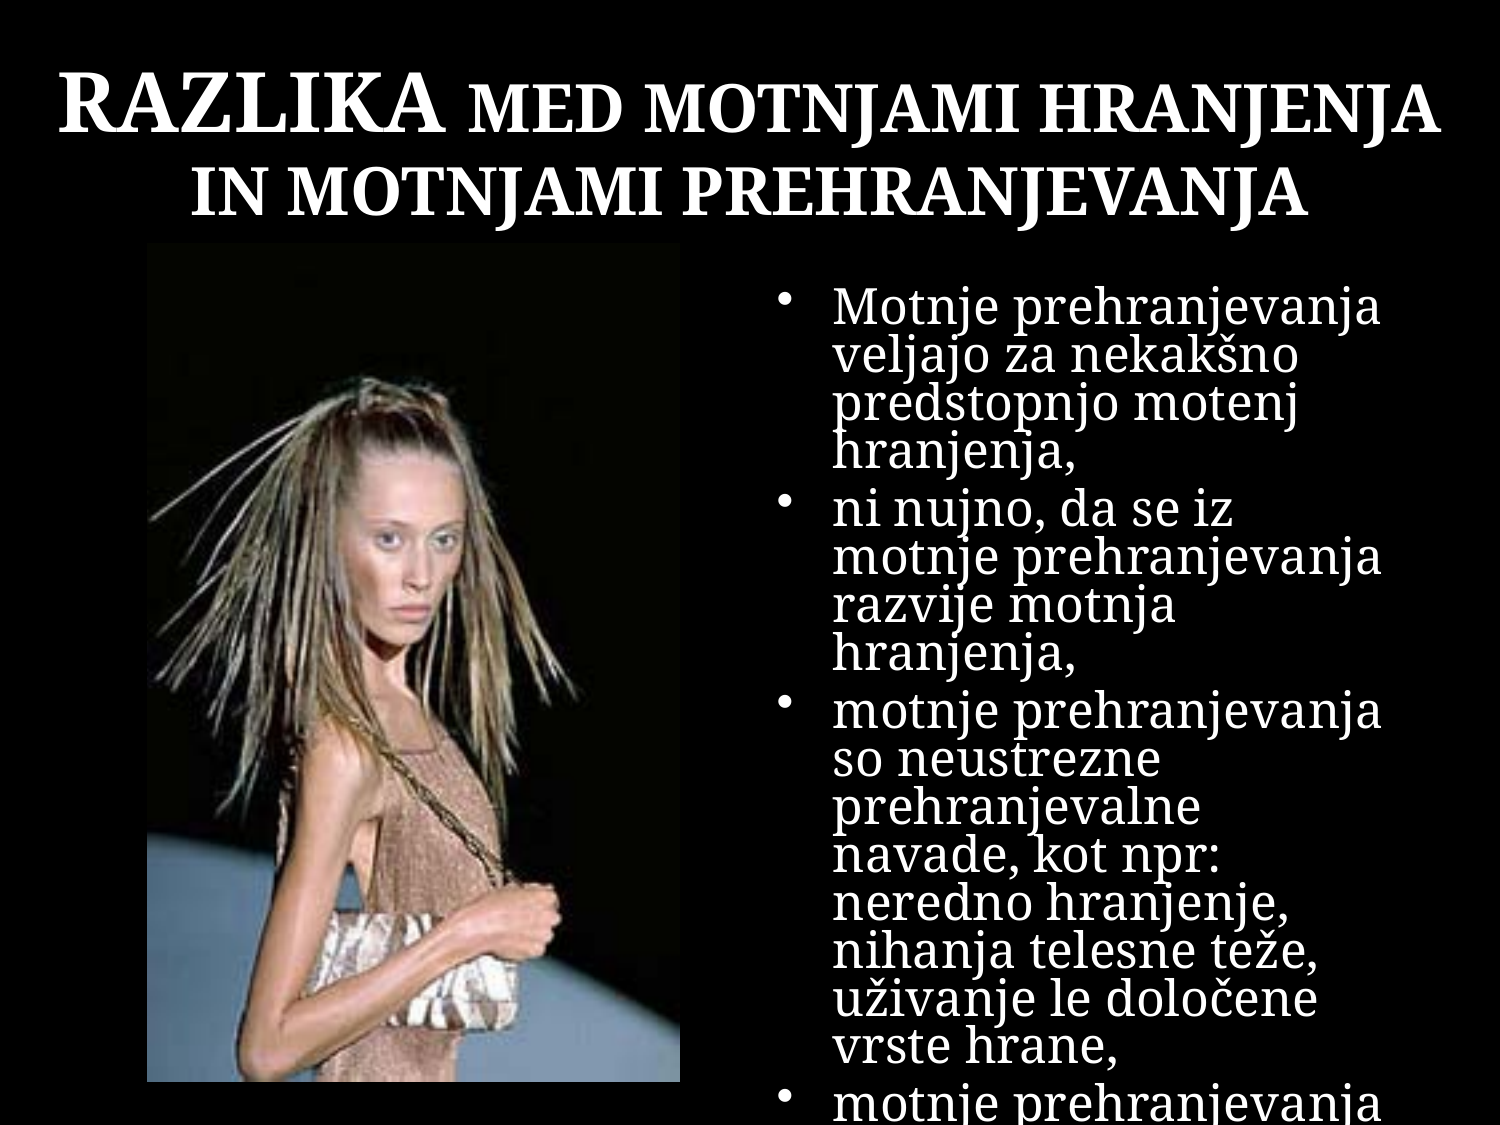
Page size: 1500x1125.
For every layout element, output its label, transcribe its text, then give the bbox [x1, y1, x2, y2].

list Motnje prehranjevanja veljajo za nekakšno predstopnjo motenj hranjenja, ni nujno, da se iz motnje prehranjevanja razvije motnja hranjenja, motnje prehranjevanja so neustrezne prehranjevalne navade, kot npr: neredno hranjenje, nihanja telesne teže, uživanje le določene vrste hrane, motnje prehranjevanja niso nujno znak duševne motnje. [761, 278, 1402, 1075]
title RAZLIKA MED MOTNJAMI HRANJENJA IN MOTNJAMI PREHRANJEVANJA [29, 45, 1471, 233]
picture [147, 243, 680, 1082]
